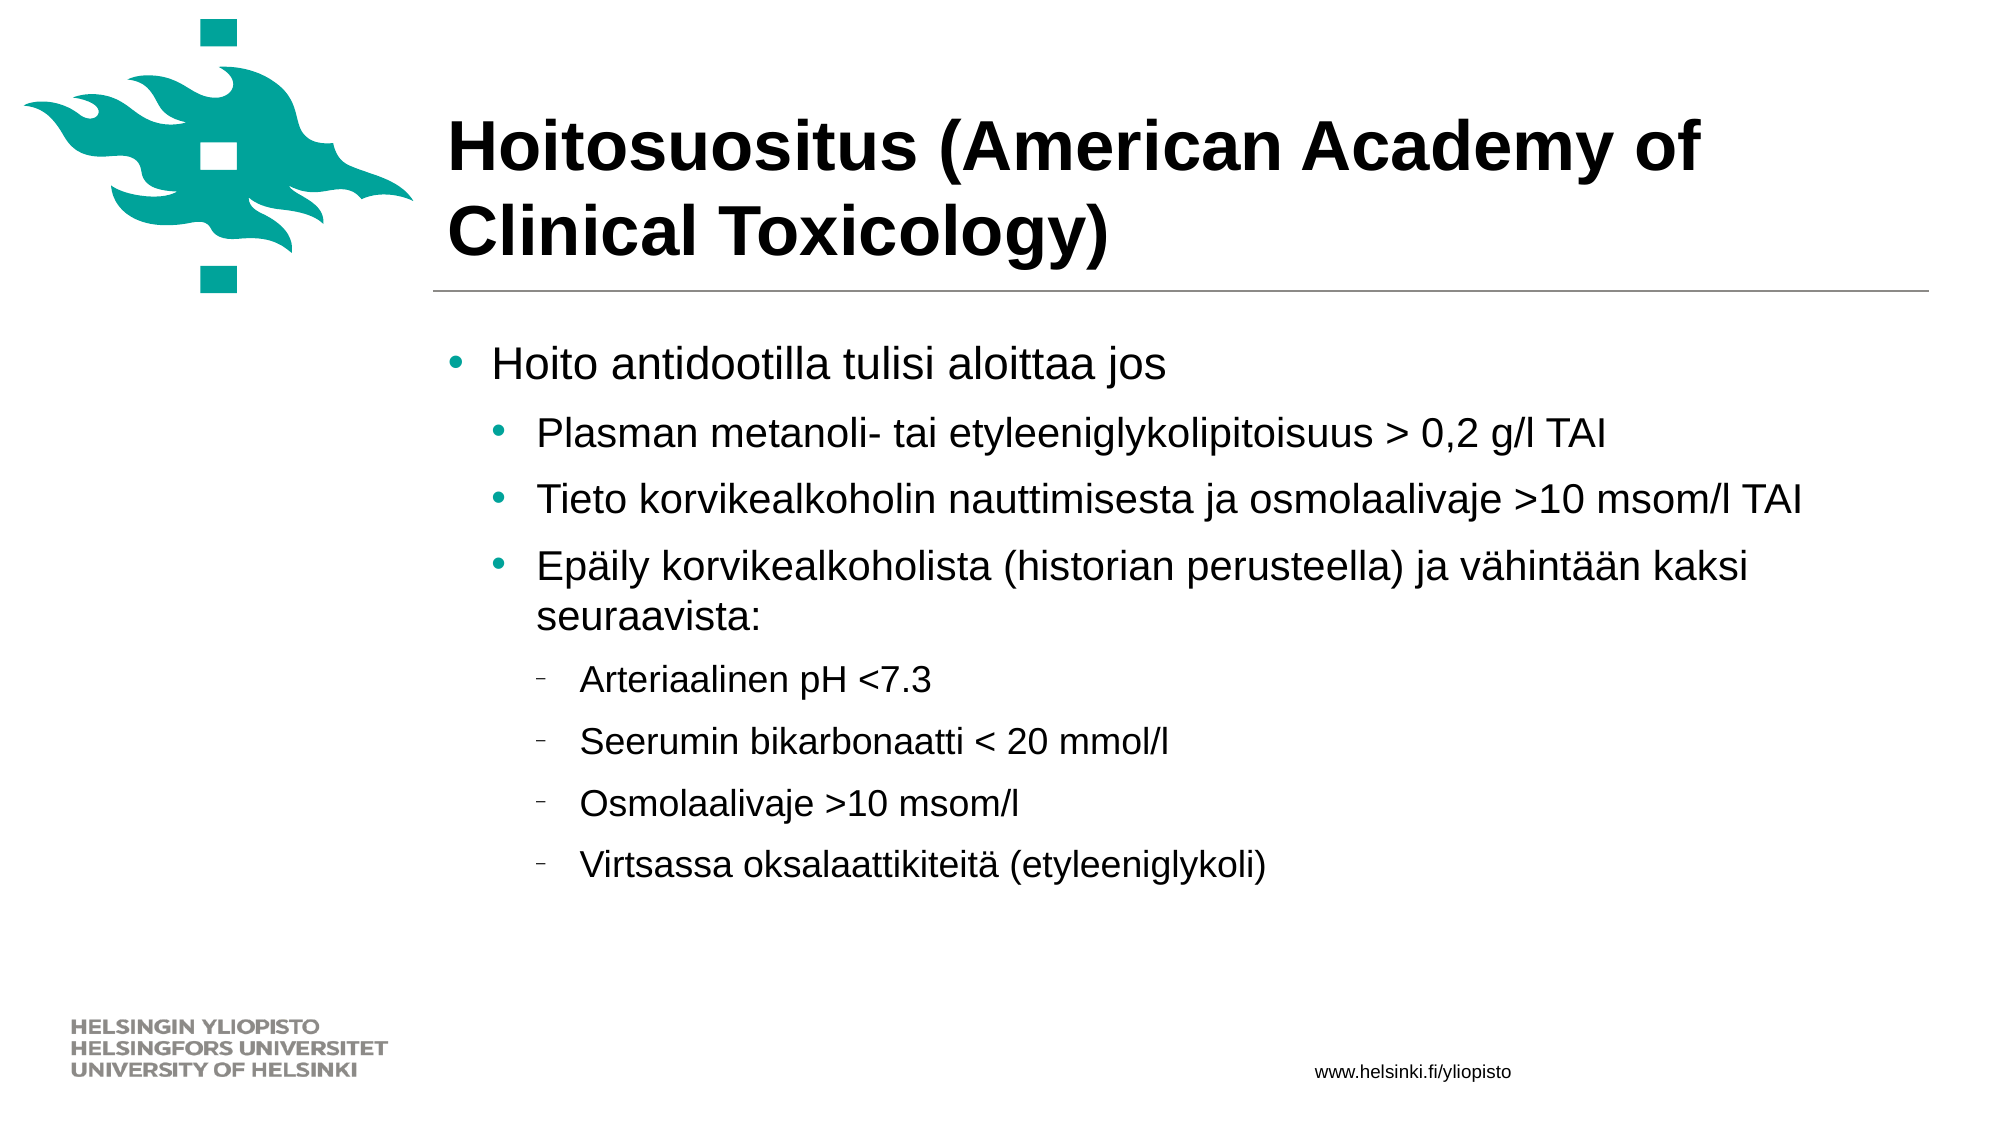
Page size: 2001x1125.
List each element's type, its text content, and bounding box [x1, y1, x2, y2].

picture [70, 1017, 389, 1079]
list Hoito antidootilla tulisi aloittaa jos Plasman metanoli- tai etyleeniglykolipitoisuus > 0,2 g/l TAI Tieto korvikealkoholin nauttimisesta ja osmolaalivaje >10 msom/l TAI Epäily korvikealkoholista (historian perusteella) ja vähintään kaksi seuraavista: Arteriaalinen pH <7.3 Seerumin bikarbonaatti < 20 mmol/l Osmolaalivaje >10 msom/l Virtsassa oksalaattikiteitä (etyleeniglykoli) [432, 326, 1930, 988]
title Hoitosuositus (American Academy of Clinical Toxicology) [432, 90, 1930, 279]
